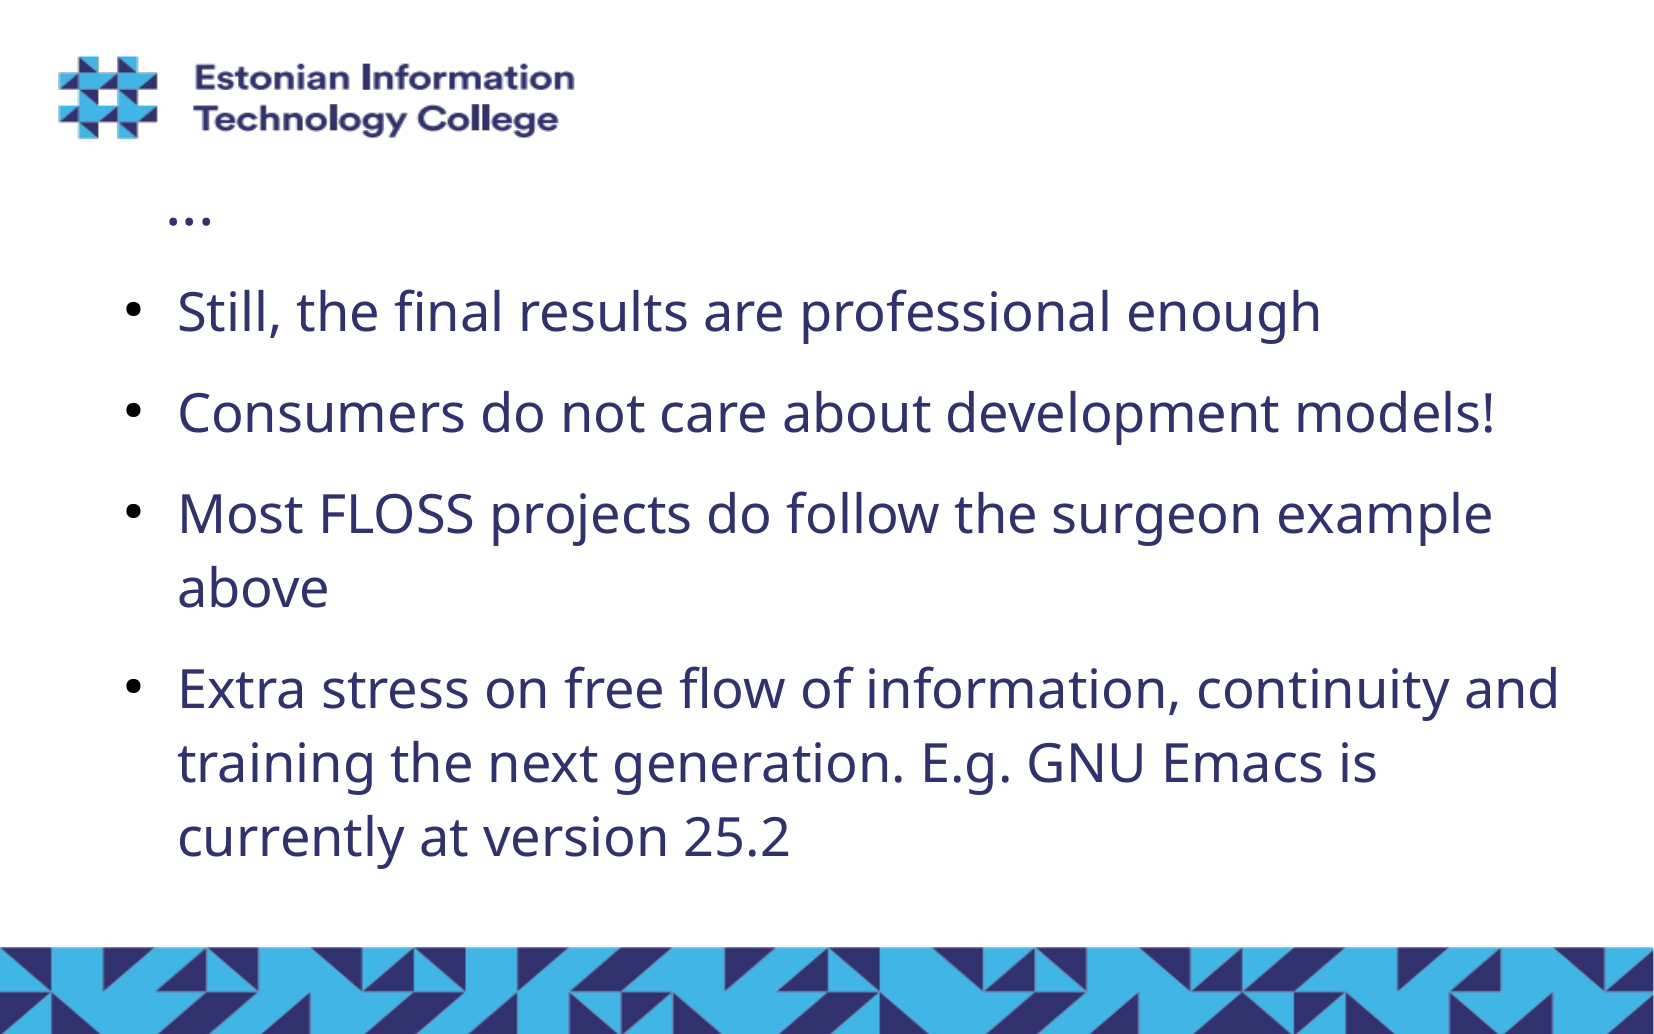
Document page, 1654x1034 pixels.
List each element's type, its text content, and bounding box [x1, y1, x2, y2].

title ... [165, 147, 1217, 256]
list Still, the final results are professional enough Consumers do not care about development models! Most FLOSS projects do follow the surgeon example above Extra stress on free flow of information, continuity and training the next generation. E.g. GNU Emacs is currently at version 25.2 [106, 273, 1607, 934]
